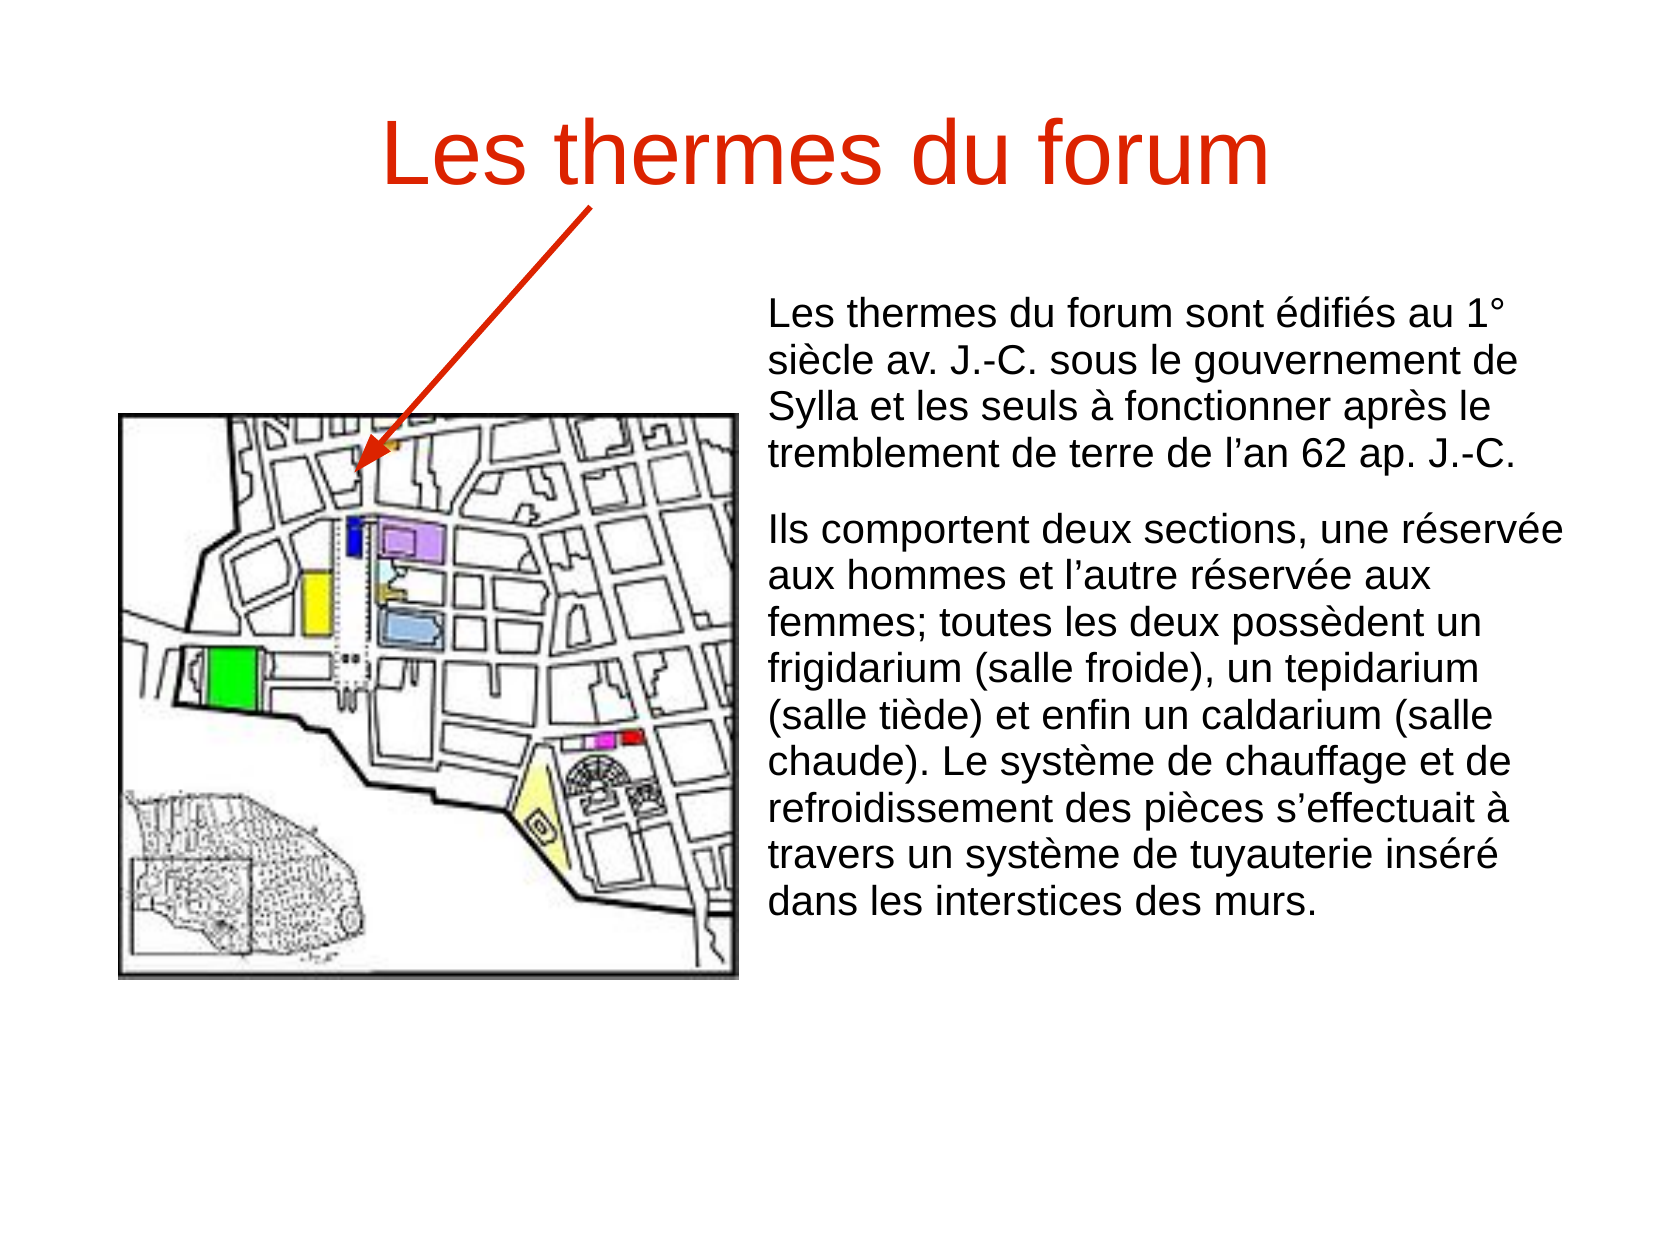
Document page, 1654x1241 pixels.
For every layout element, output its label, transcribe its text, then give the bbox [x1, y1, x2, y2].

list Les thermes du forum sont édifiés au 1° siècle av. J.-C. sous le gouvernement de Sylla et les seuls à fonctionner après le tremblement de terre de l’an 62 ap. J.-C. Ils comportent deux sections, une réservée aux hommes et l’autre réservée aux femmes; toutes les deux possèdent un frigidarium (salle froide), un tepidarium (salle tiède) et enfin un caldarium (salle chaude). Le système de chauffage et de refroidissement des pièces s’effectuait à travers un système de tuyauterie inséré dans les interstices des murs. [767, 290, 1571, 1109]
picture [118, 413, 739, 980]
title Les thermes du forum [82, 49, 1571, 257]
